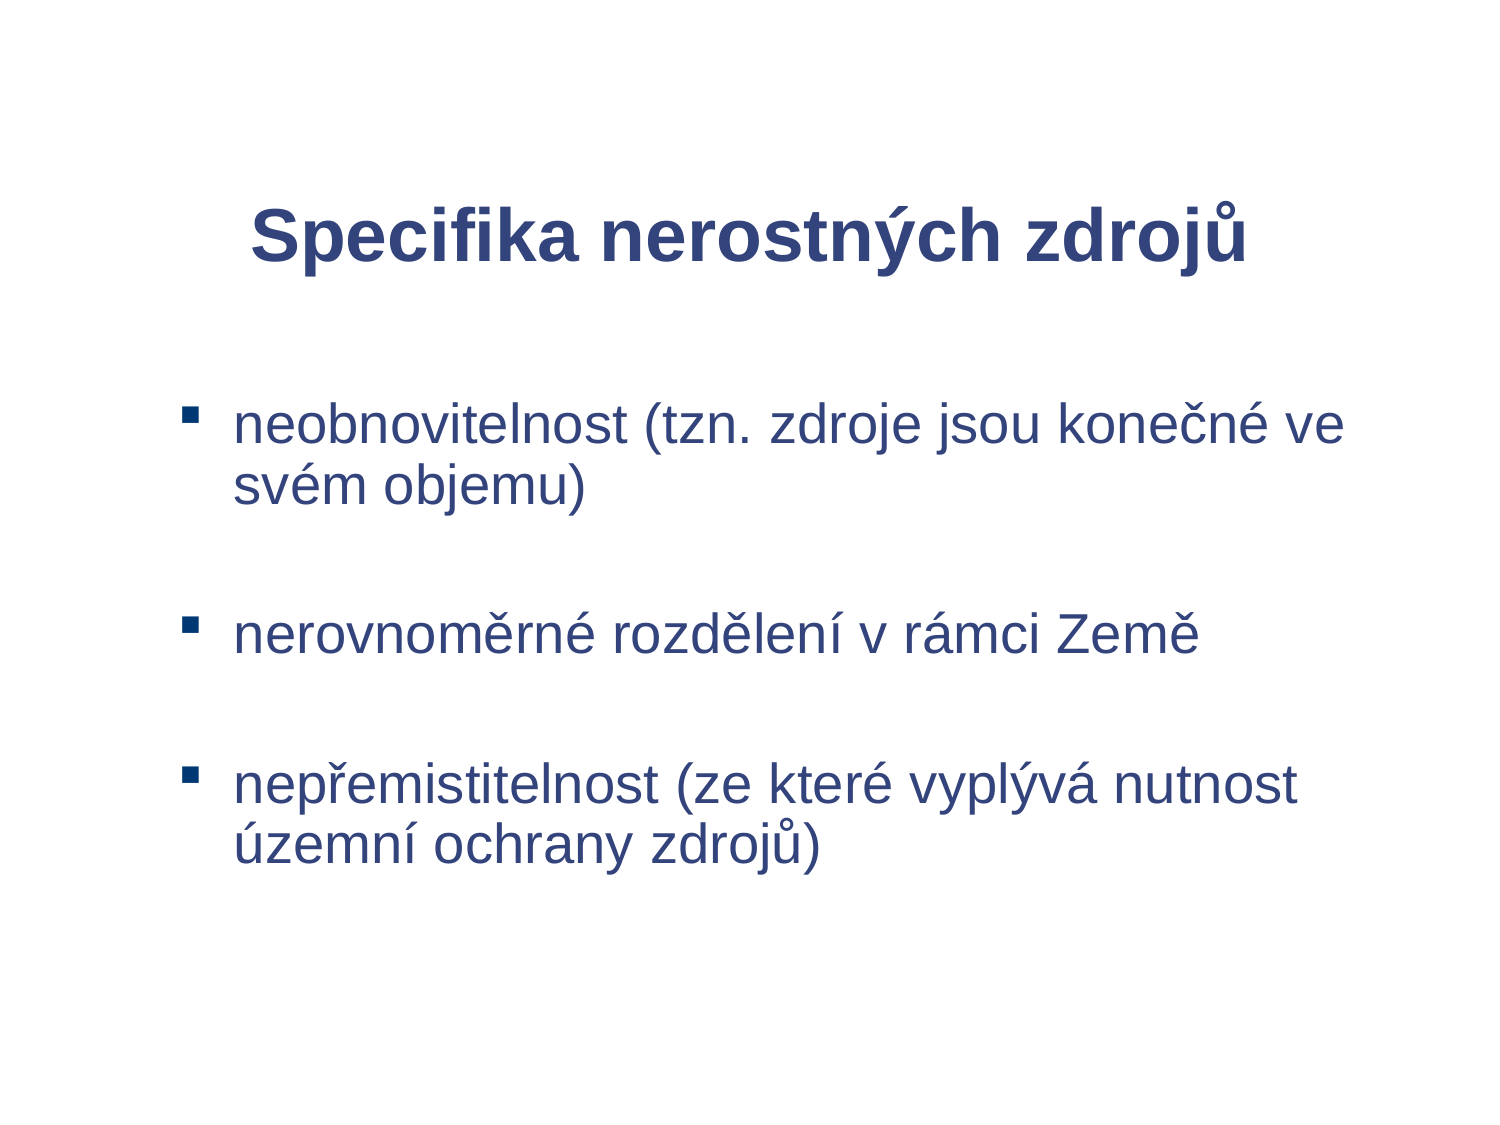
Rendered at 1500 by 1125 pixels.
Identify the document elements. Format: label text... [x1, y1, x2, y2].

title Specifika nerostných zdrojů [112, 137, 1388, 325]
list neobnovitelnost (tzn. zdroje jsou konečné ve svém objemu) nerovnoměrné rozdělení v rámci Země nepřemistitelnost (ze které vyplývá nutnost územní ochrany zdrojů) [162, 387, 1438, 888]
